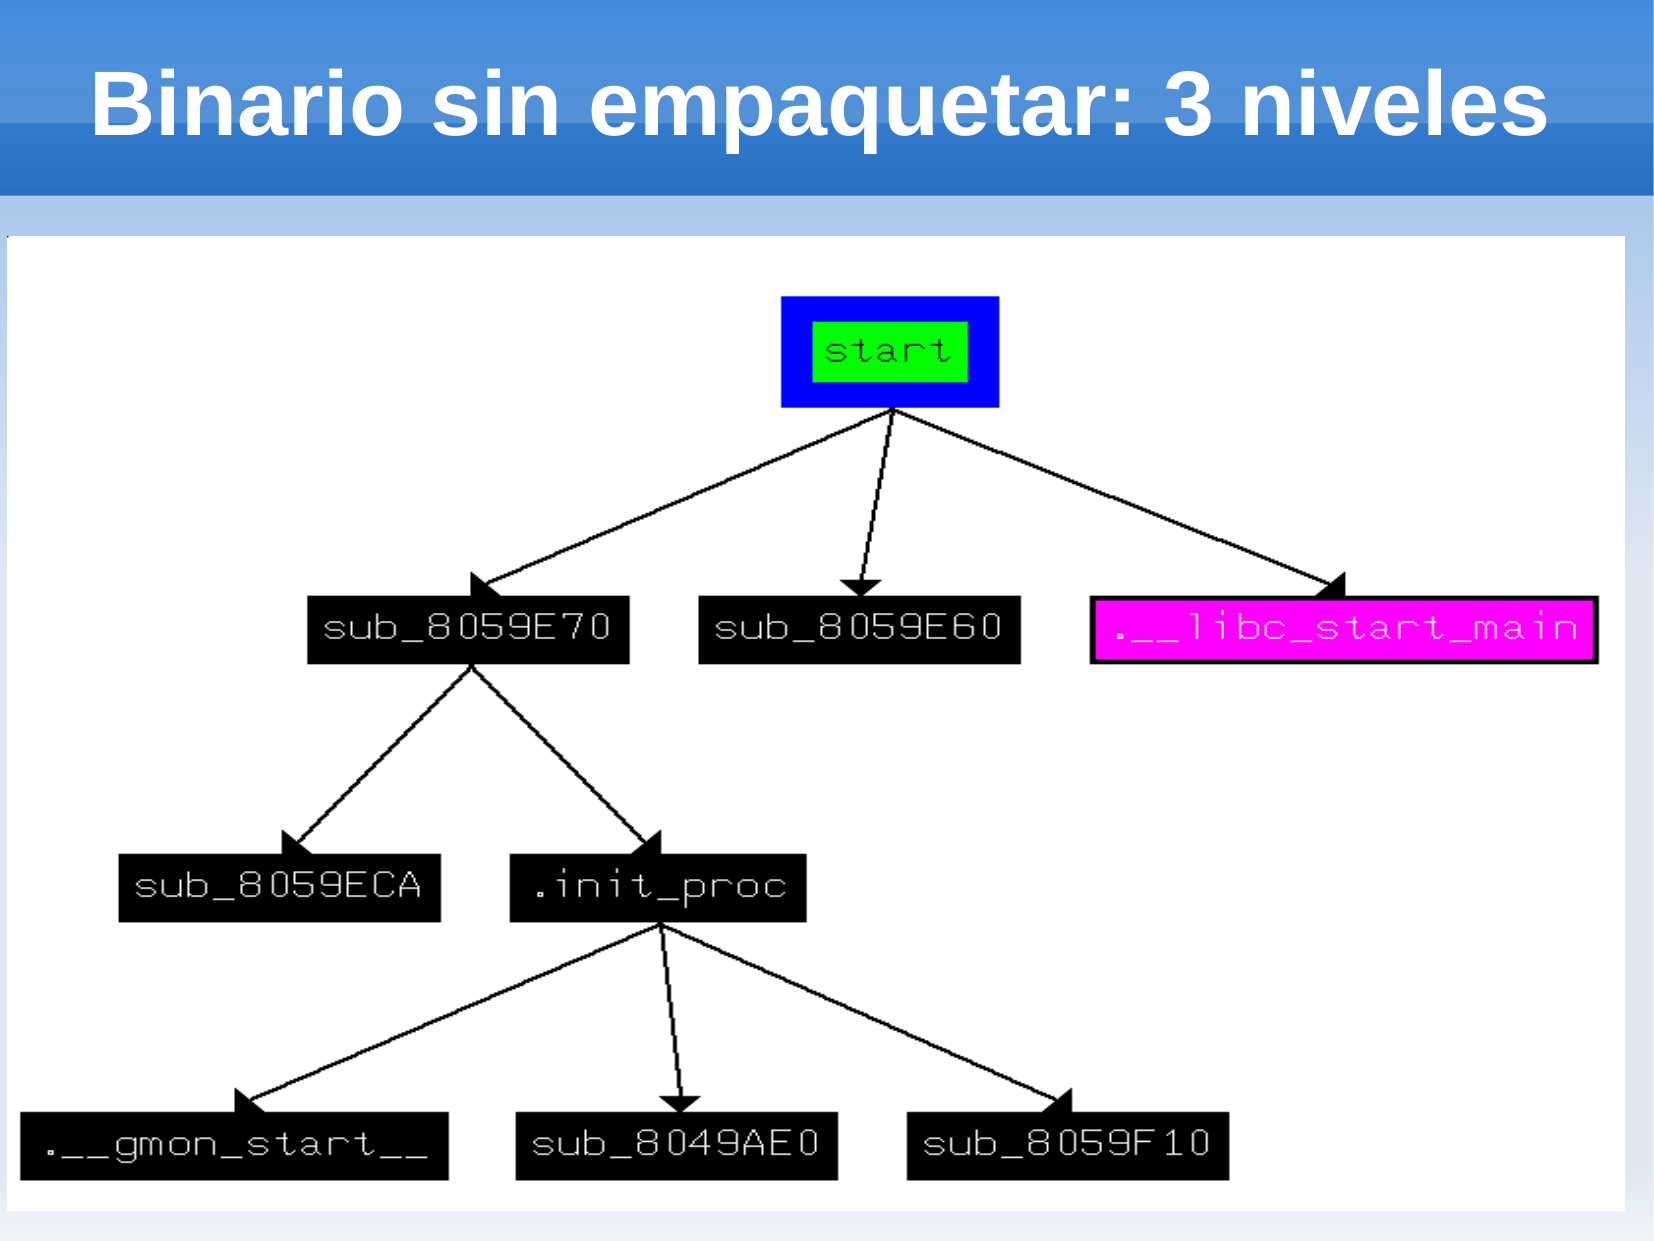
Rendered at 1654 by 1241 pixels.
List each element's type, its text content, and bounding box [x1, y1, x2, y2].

title Binario sin empaquetar: 3 niveles [76, 7, 1565, 200]
picture [0, 0, 1654, 1241]
